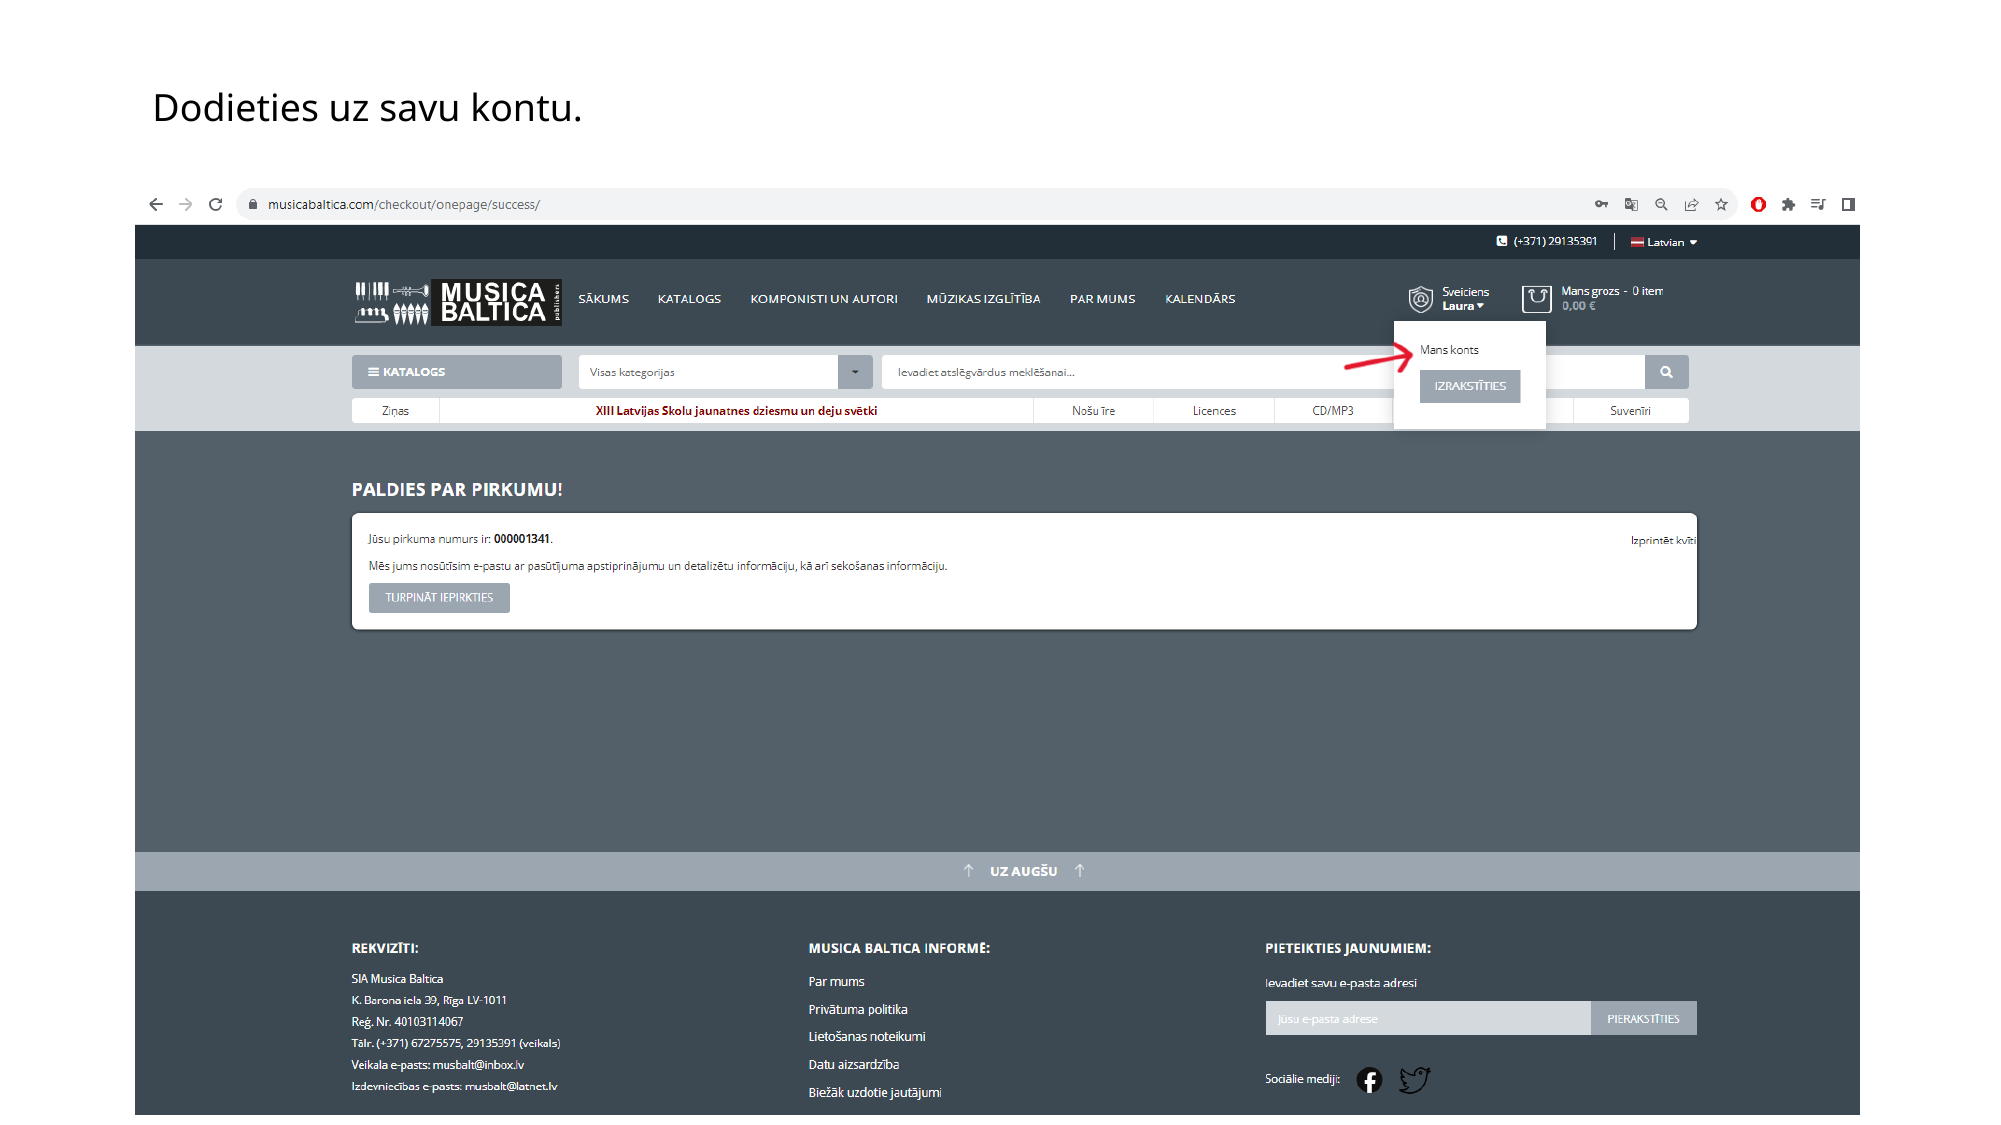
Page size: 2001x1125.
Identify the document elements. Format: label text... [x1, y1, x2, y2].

title Dodieties uz savu kontu. [137, 59, 1863, 160]
picture [135, 187, 1860, 1115]
